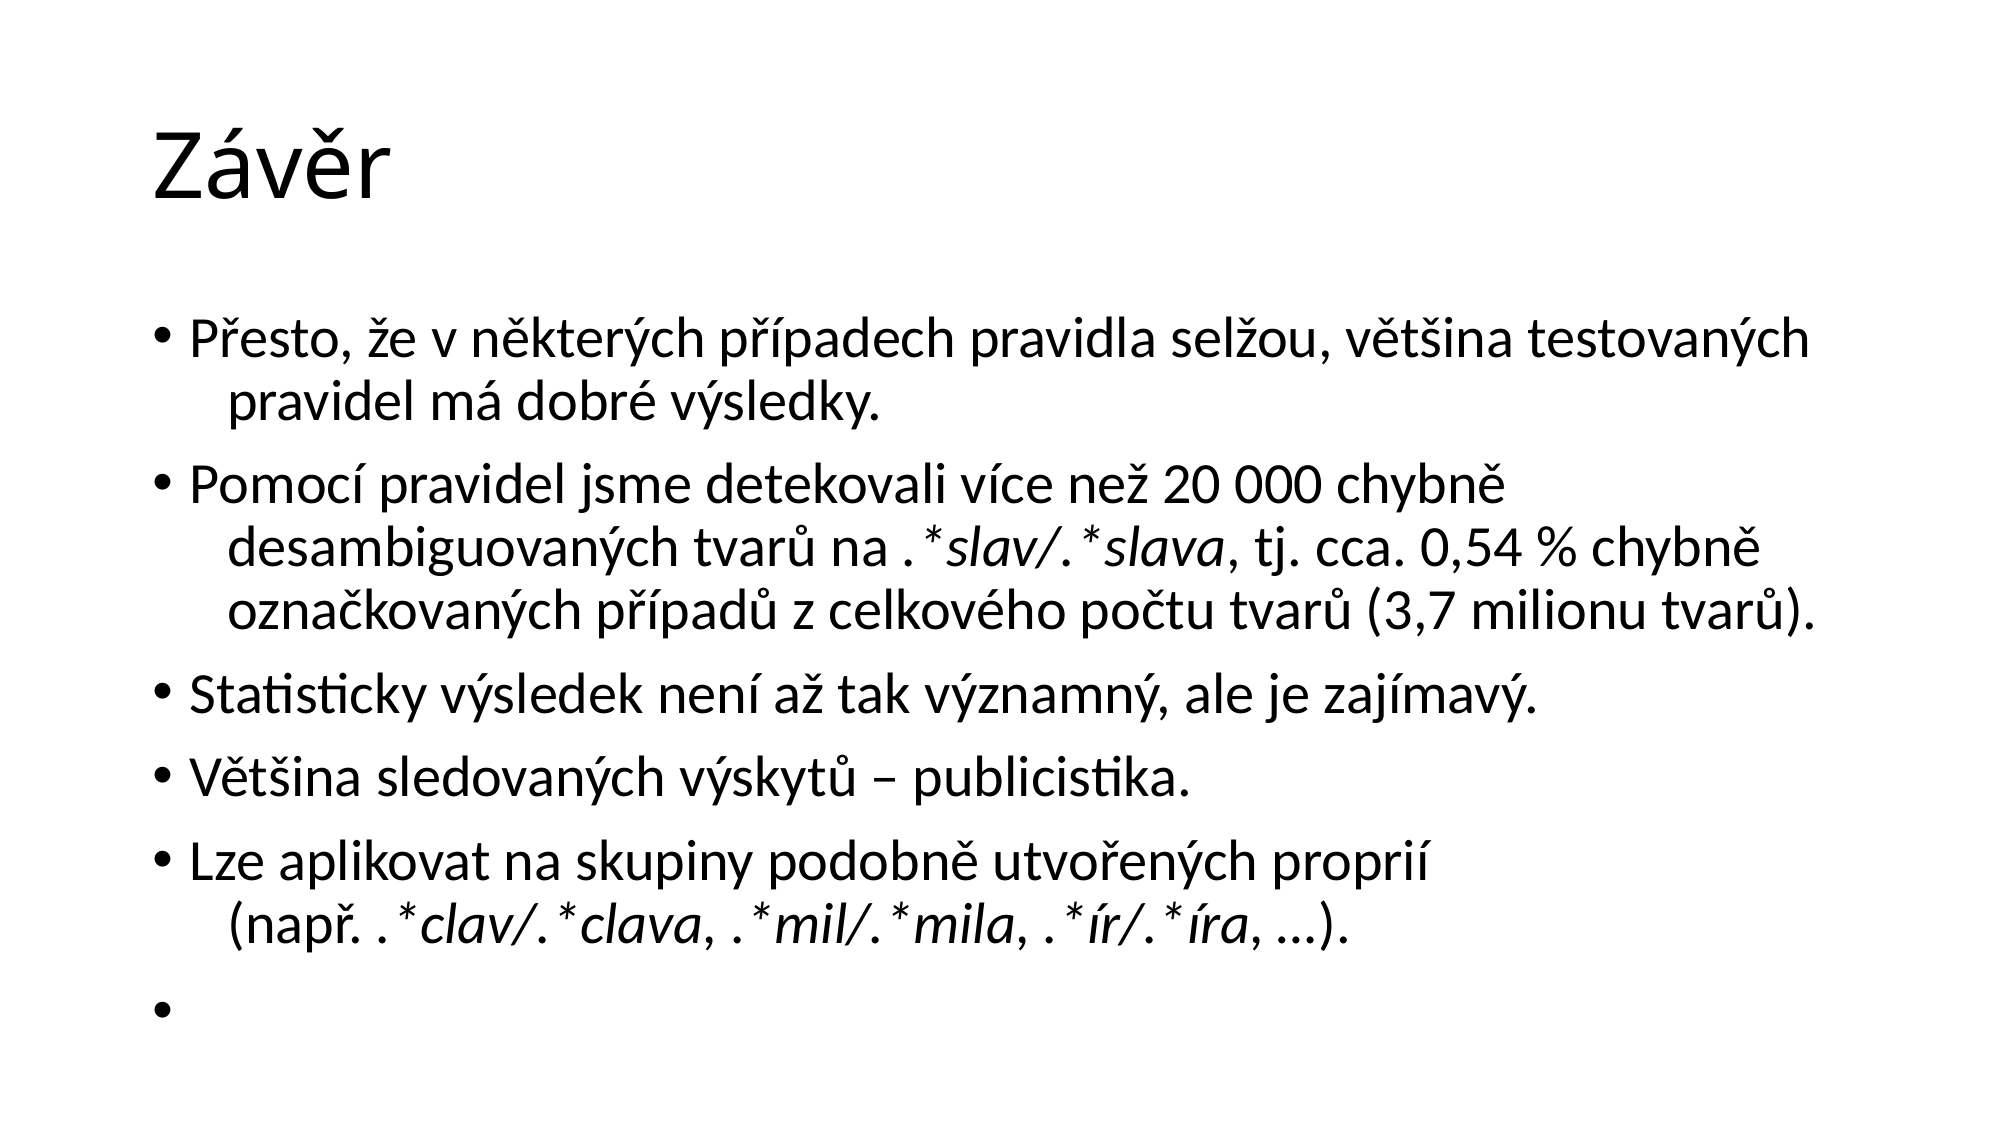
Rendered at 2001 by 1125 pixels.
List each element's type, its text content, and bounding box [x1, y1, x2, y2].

list Přesto, že v některých případech pravidla selžou, většina testovaných pravidel má dobré výsledky. Pomocí pravidel jsme detekovali více než 20 000 chybně desambiguovaných tvarů na .*slav/.*slava, tj. cca. 0,54 % chybně označkovaných případů z celkového počtu tvarů (3,7 milionu tvarů). Statisticky výsledek není až tak významný, ale je zajímavý. Většina sledovaných výskytů – publicistika. Lze aplikovat na skupiny podobně utvořených proprií (např. .*clav/.*clava, .*mil/.*mila, .*ír/.*íra, …). [137, 299, 1863, 1014]
title Závěr [137, 59, 1863, 278]
